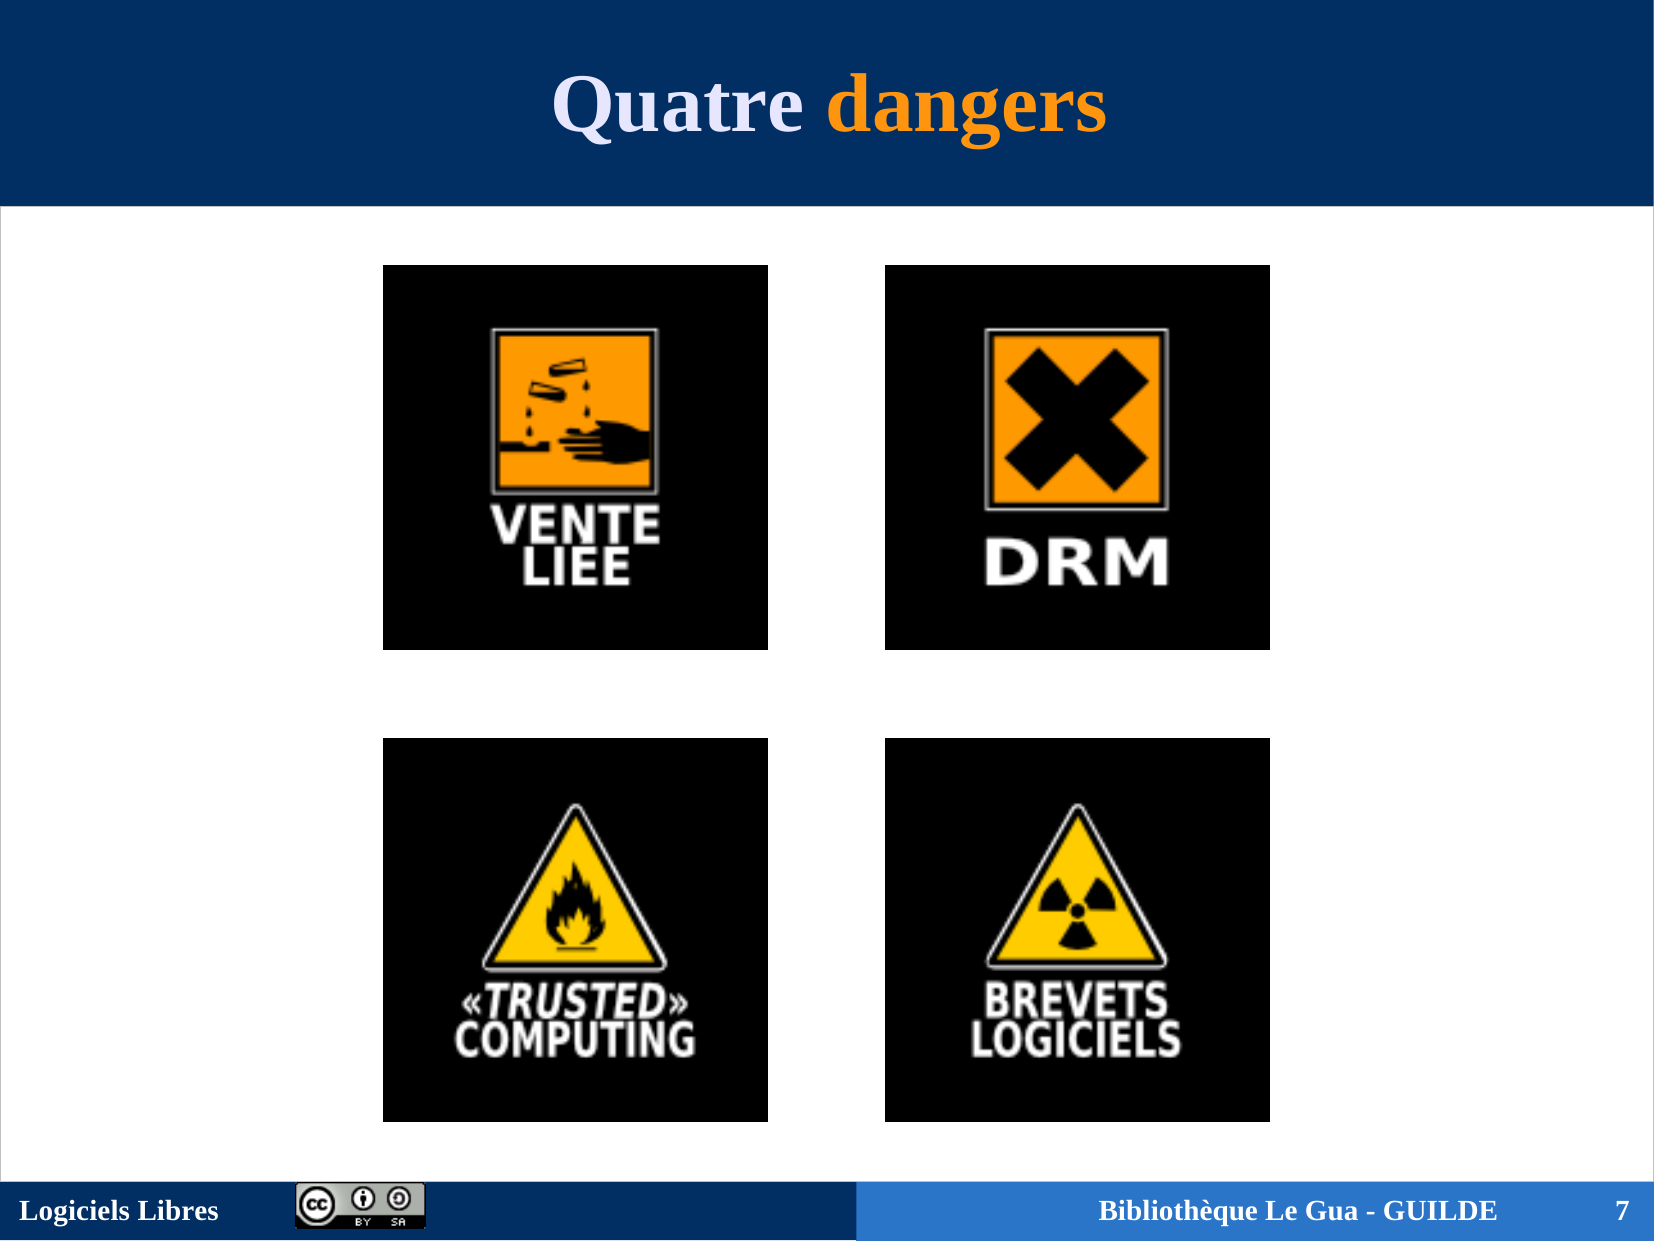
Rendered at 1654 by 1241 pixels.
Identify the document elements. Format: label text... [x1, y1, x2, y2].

picture [383, 738, 768, 1122]
picture [885, 265, 1270, 650]
title Quatre dangers [123, 0, 1536, 208]
picture [885, 738, 1270, 1122]
picture [295, 1182, 426, 1229]
picture [383, 265, 768, 650]
